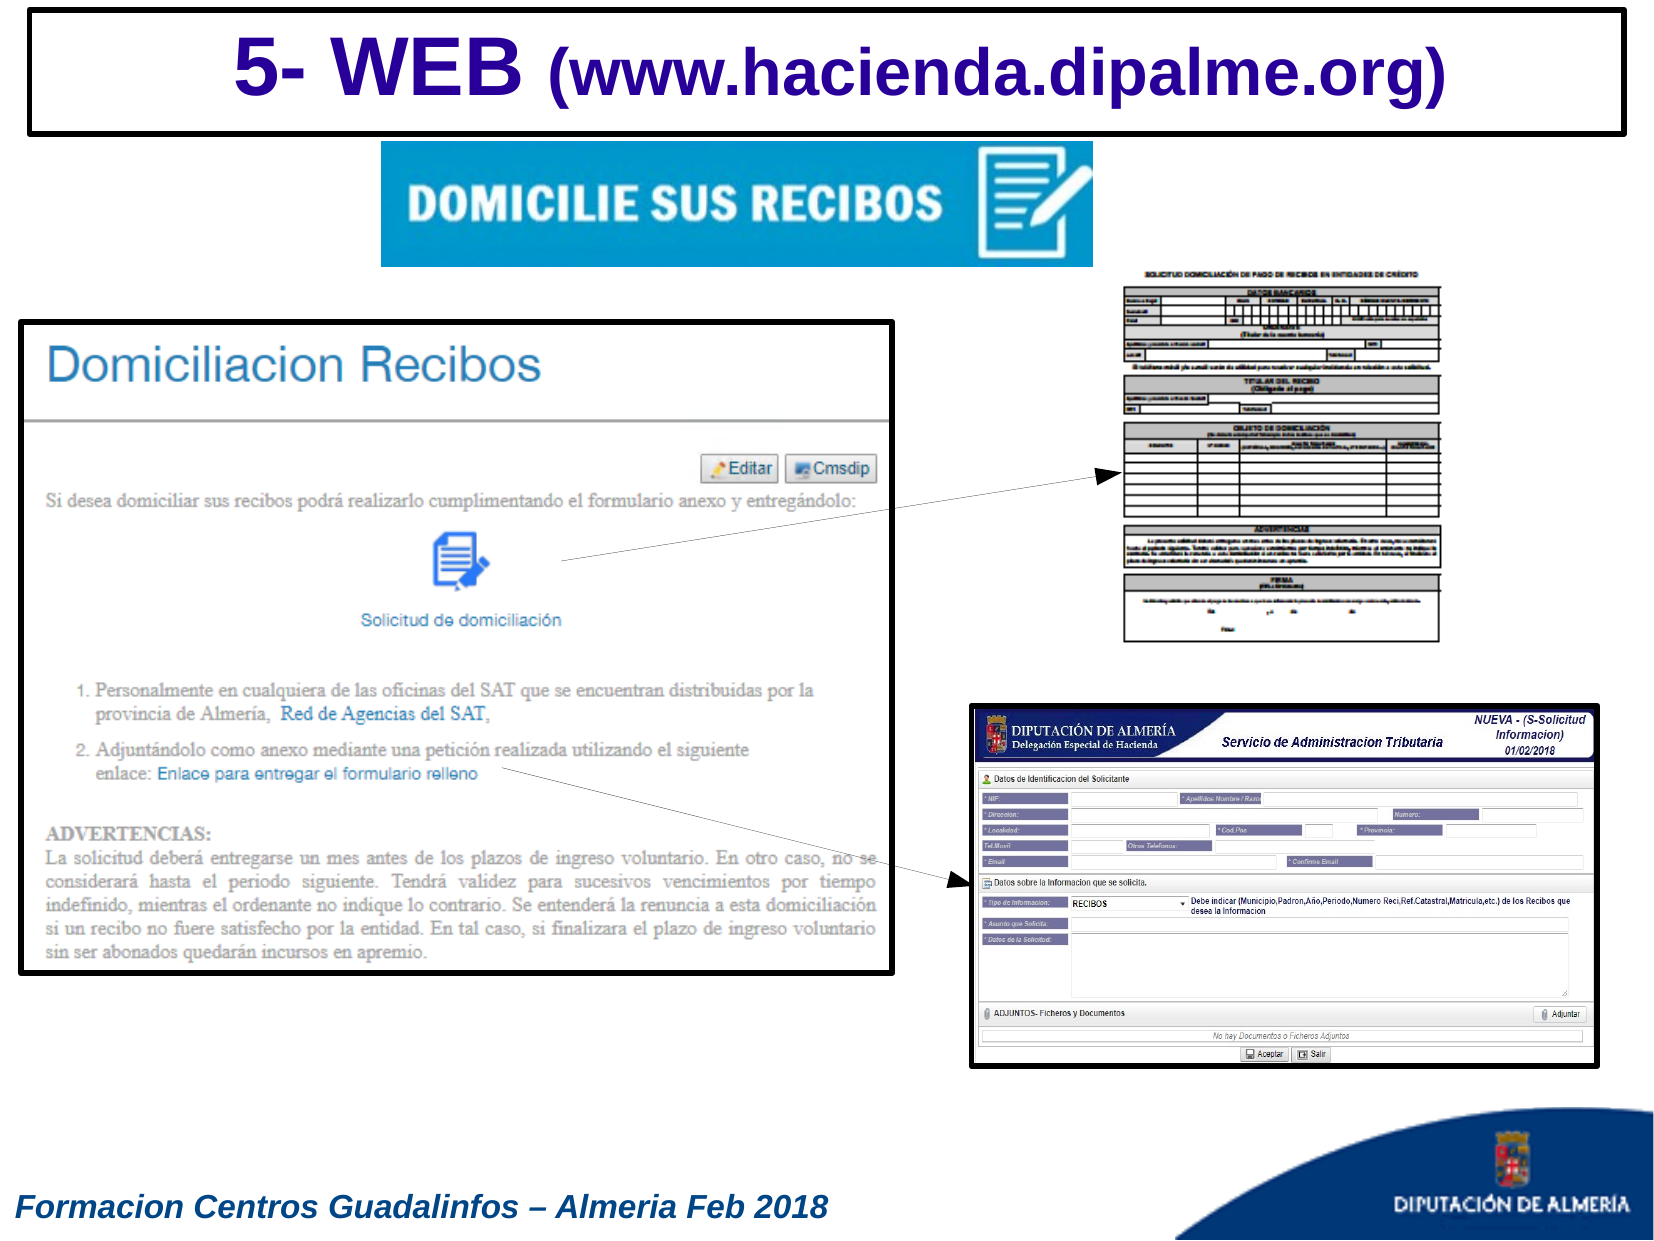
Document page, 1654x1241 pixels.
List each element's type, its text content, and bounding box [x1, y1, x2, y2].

picture [511, 184, 523, 222]
picture [993, 191, 1042, 201]
picture [993, 161, 1050, 170]
picture [574, 184, 610, 223]
picture [977, 144, 1067, 260]
text_box Formacion Centros Guadalinfos – Almeria Feb 2018 [0, 1181, 845, 1234]
picture [651, 184, 738, 222]
picture [1122, 265, 1447, 650]
picture [23, 324, 890, 971]
picture [408, 184, 508, 223]
picture [974, 708, 1595, 1063]
picture [994, 205, 1028, 216]
picture [854, 184, 944, 223]
picture [993, 221, 1024, 230]
text_box 5- WEB (www.hacienda.dipalme.org) [29, 9, 1625, 134]
picture [1175, 1107, 1654, 1241]
picture [752, 183, 851, 223]
picture [614, 184, 640, 222]
picture [527, 184, 569, 223]
picture [1029, 165, 1093, 228]
picture [993, 176, 1050, 185]
